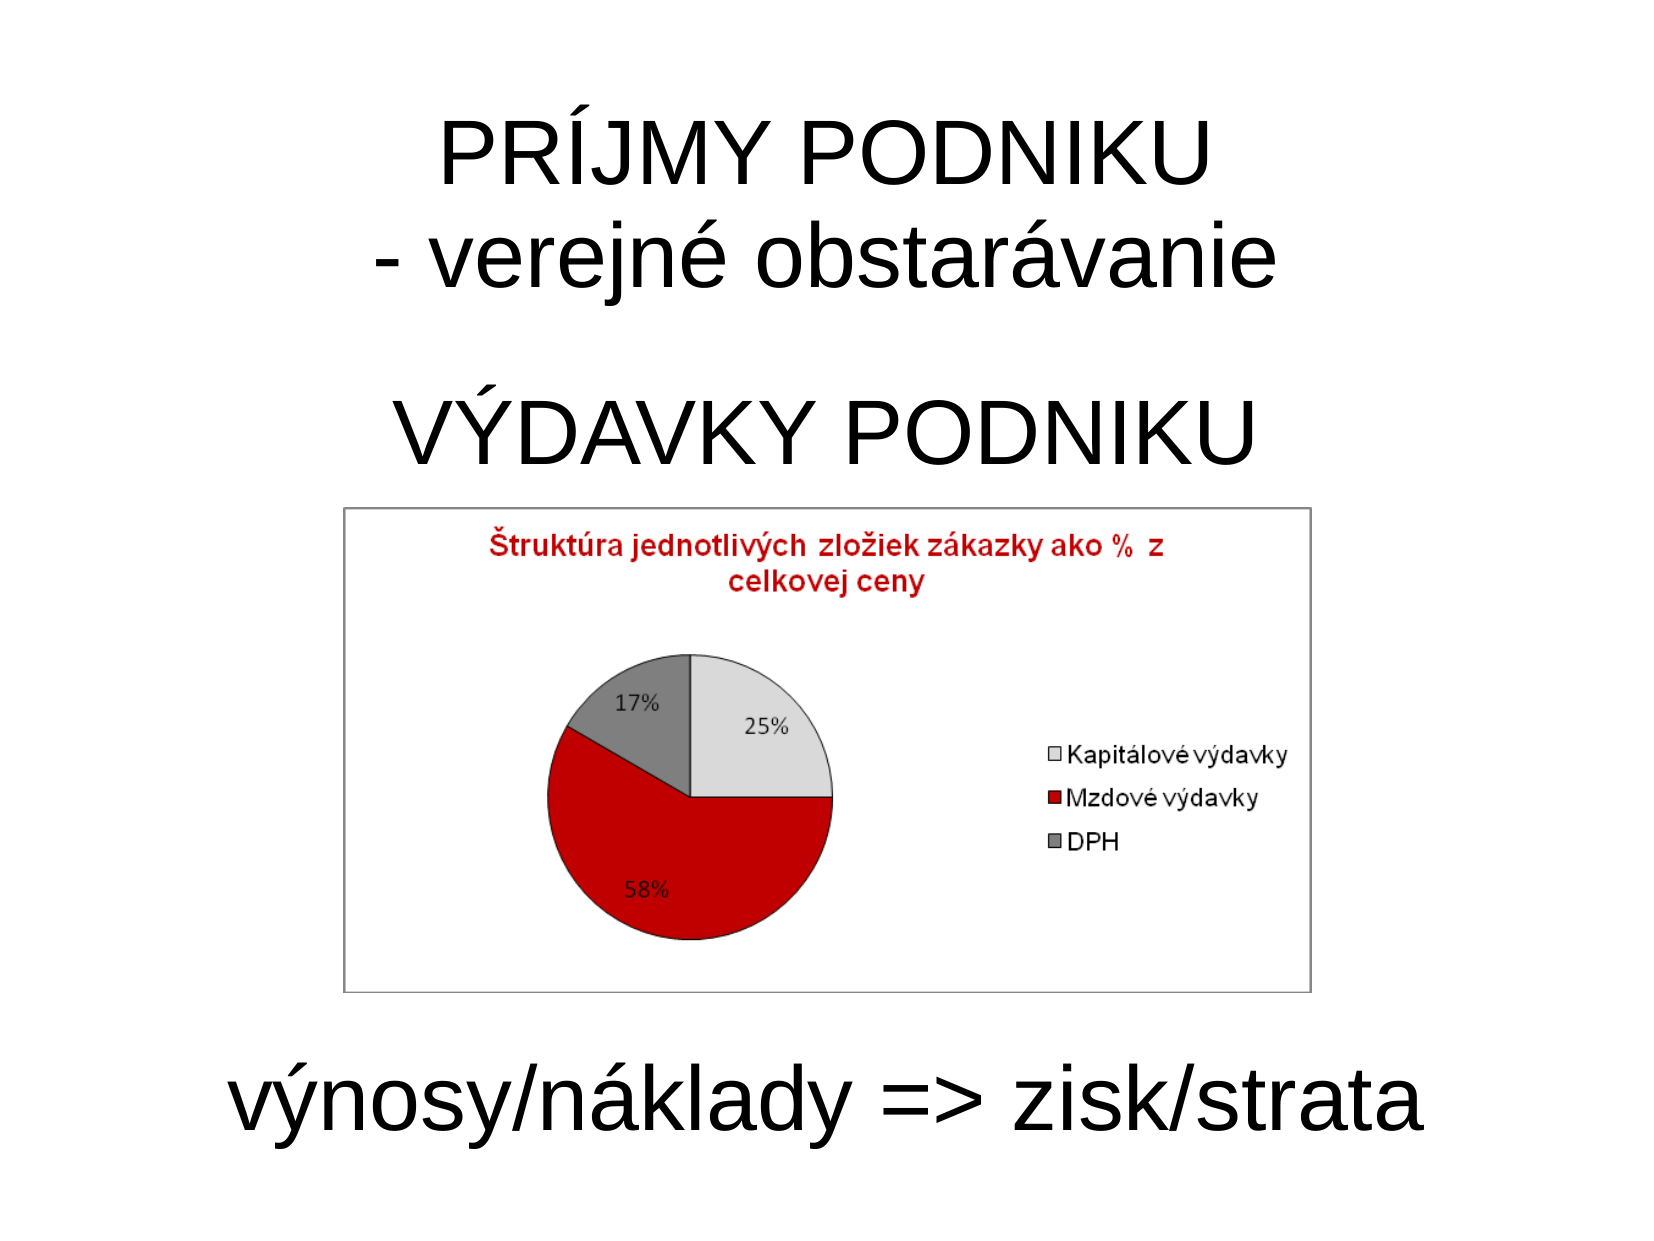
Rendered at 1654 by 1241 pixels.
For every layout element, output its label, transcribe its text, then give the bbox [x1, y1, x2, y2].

text_box PRÍJMY PODNIKU - verejné obstarávanie VÝDAVKY PODNIKU výnosy/náklady => zisk/strata [115, 94, 1539, 1241]
picture [342, 507, 1312, 993]
